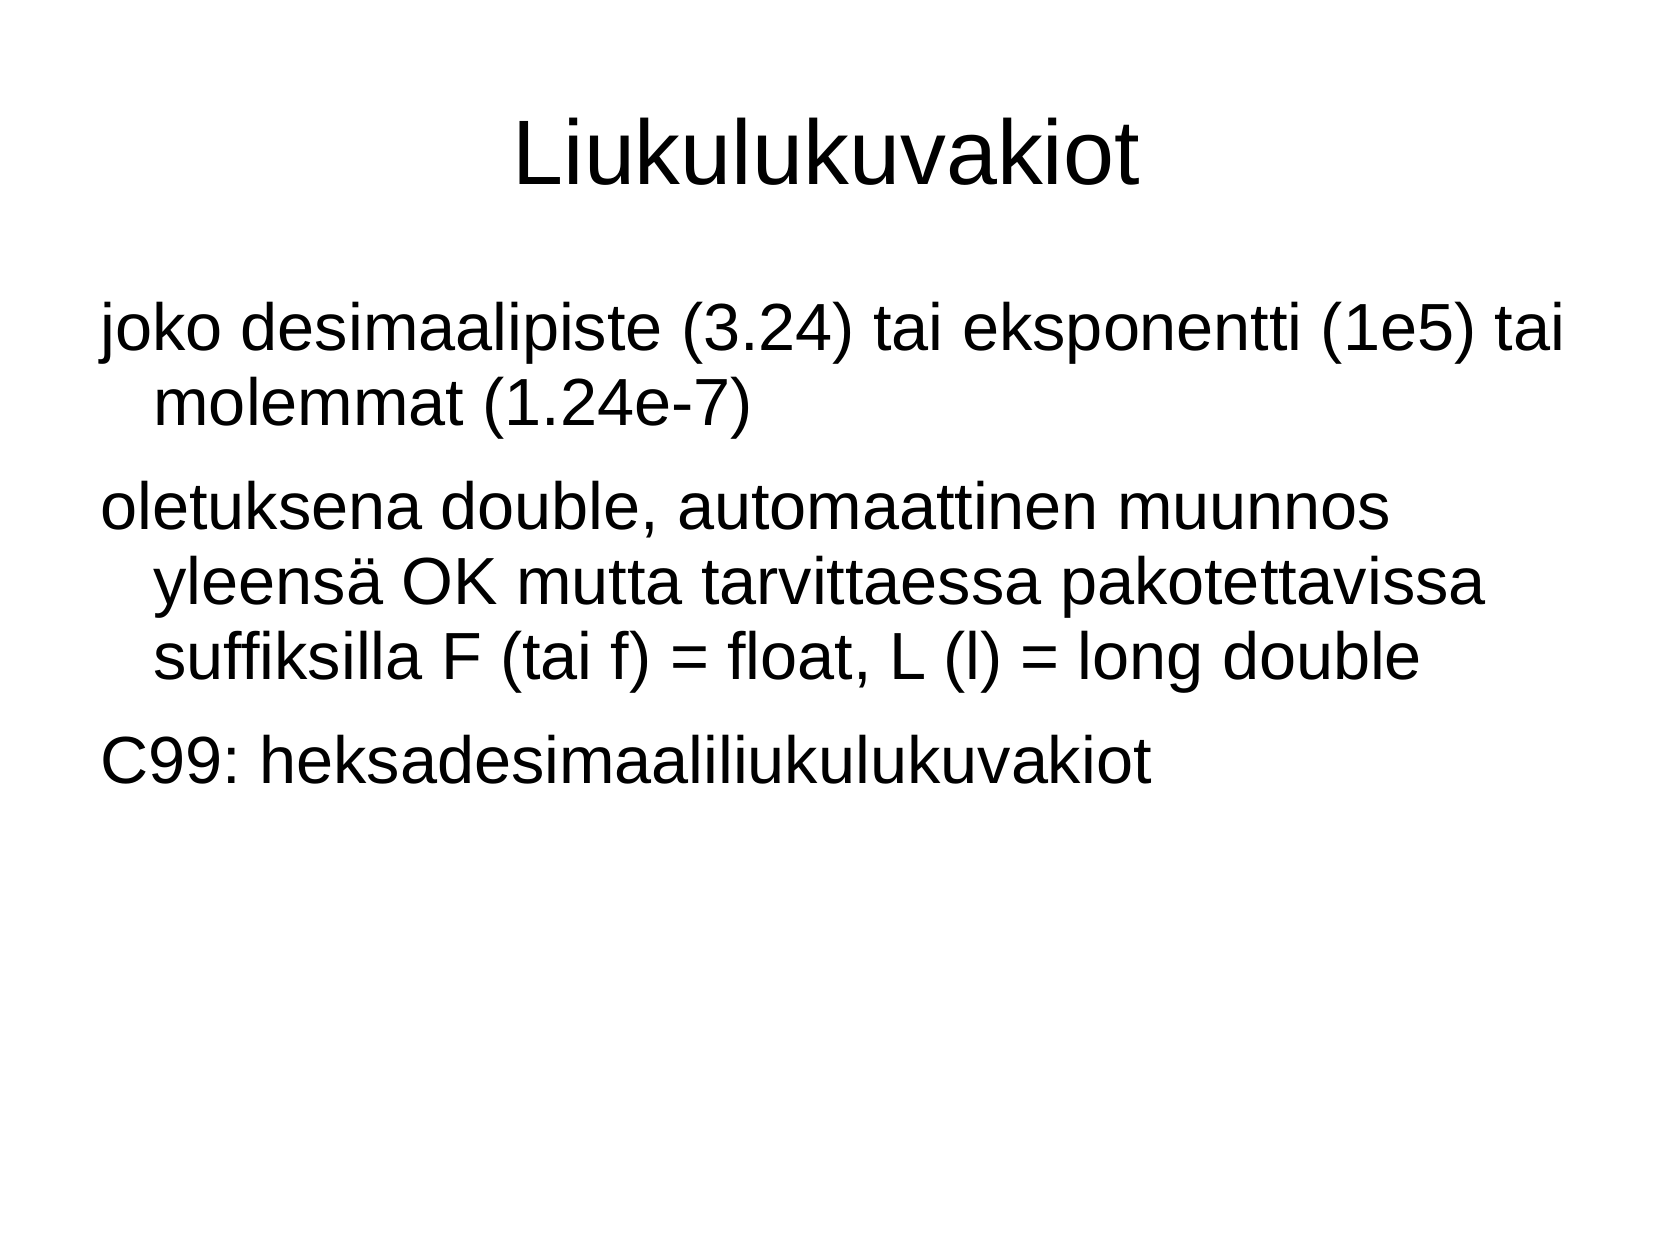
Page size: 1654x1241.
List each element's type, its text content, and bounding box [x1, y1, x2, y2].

title Liukulukuvakiot [82, 49, 1571, 257]
list joko desimaalipiste (3.24) tai eksponentti (1e5) tai molemmat (1.24e-7) oletuksena double, automaattinen muunnos yleensä OK mutta tarvittaessa pakotettavissa suffiksilla F (tai f) = float, L (l) = long double C99: heksadesimaaliliukulukuvakiot [82, 290, 1571, 1094]
